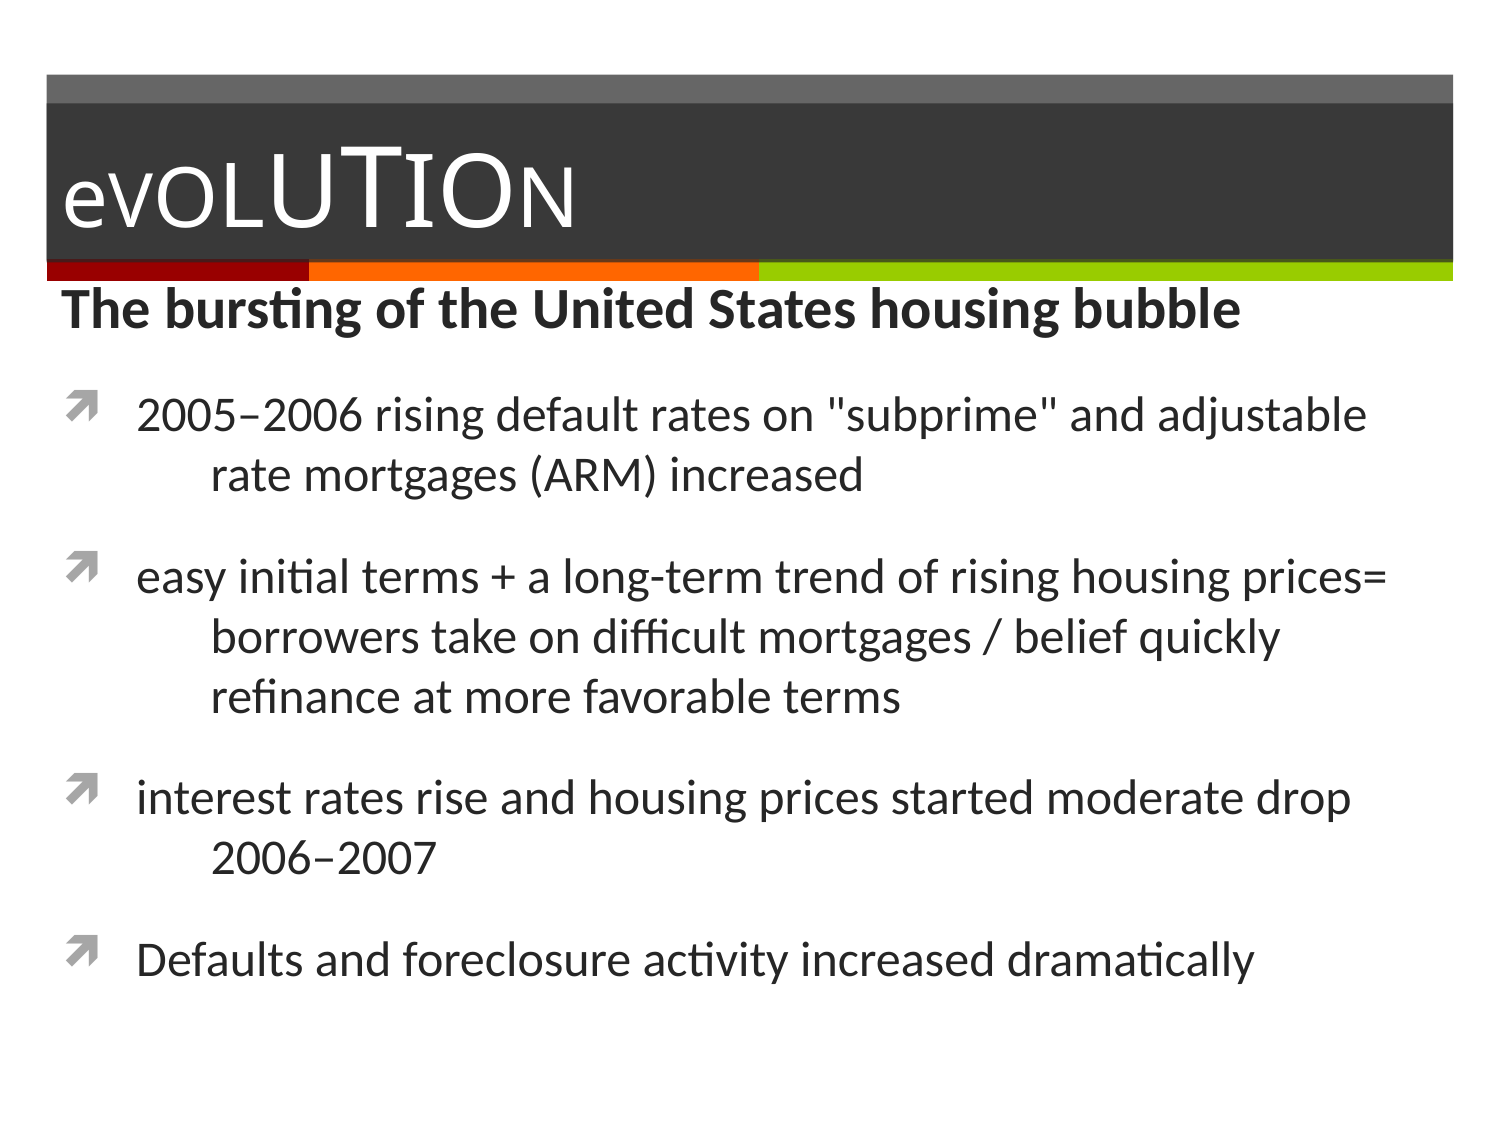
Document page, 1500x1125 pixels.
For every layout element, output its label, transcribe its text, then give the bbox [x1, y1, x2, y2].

text_box The bursting of the United States housing bubble 2005–2006 rising default rates on "subprime" and adjustable rate mortgages (ARM) increased easy initial terms + a long-term trend of rising housing prices= borrowers take on difficult mortgages / belief quickly refinance at more favorable terms interest rates rise and housing prices started moderate drop 2006–2007 Defaults and foreclosure activity increased dramatically [46, 262, 1454, 1090]
text_box eVOLUTION [46, 103, 1454, 262]
